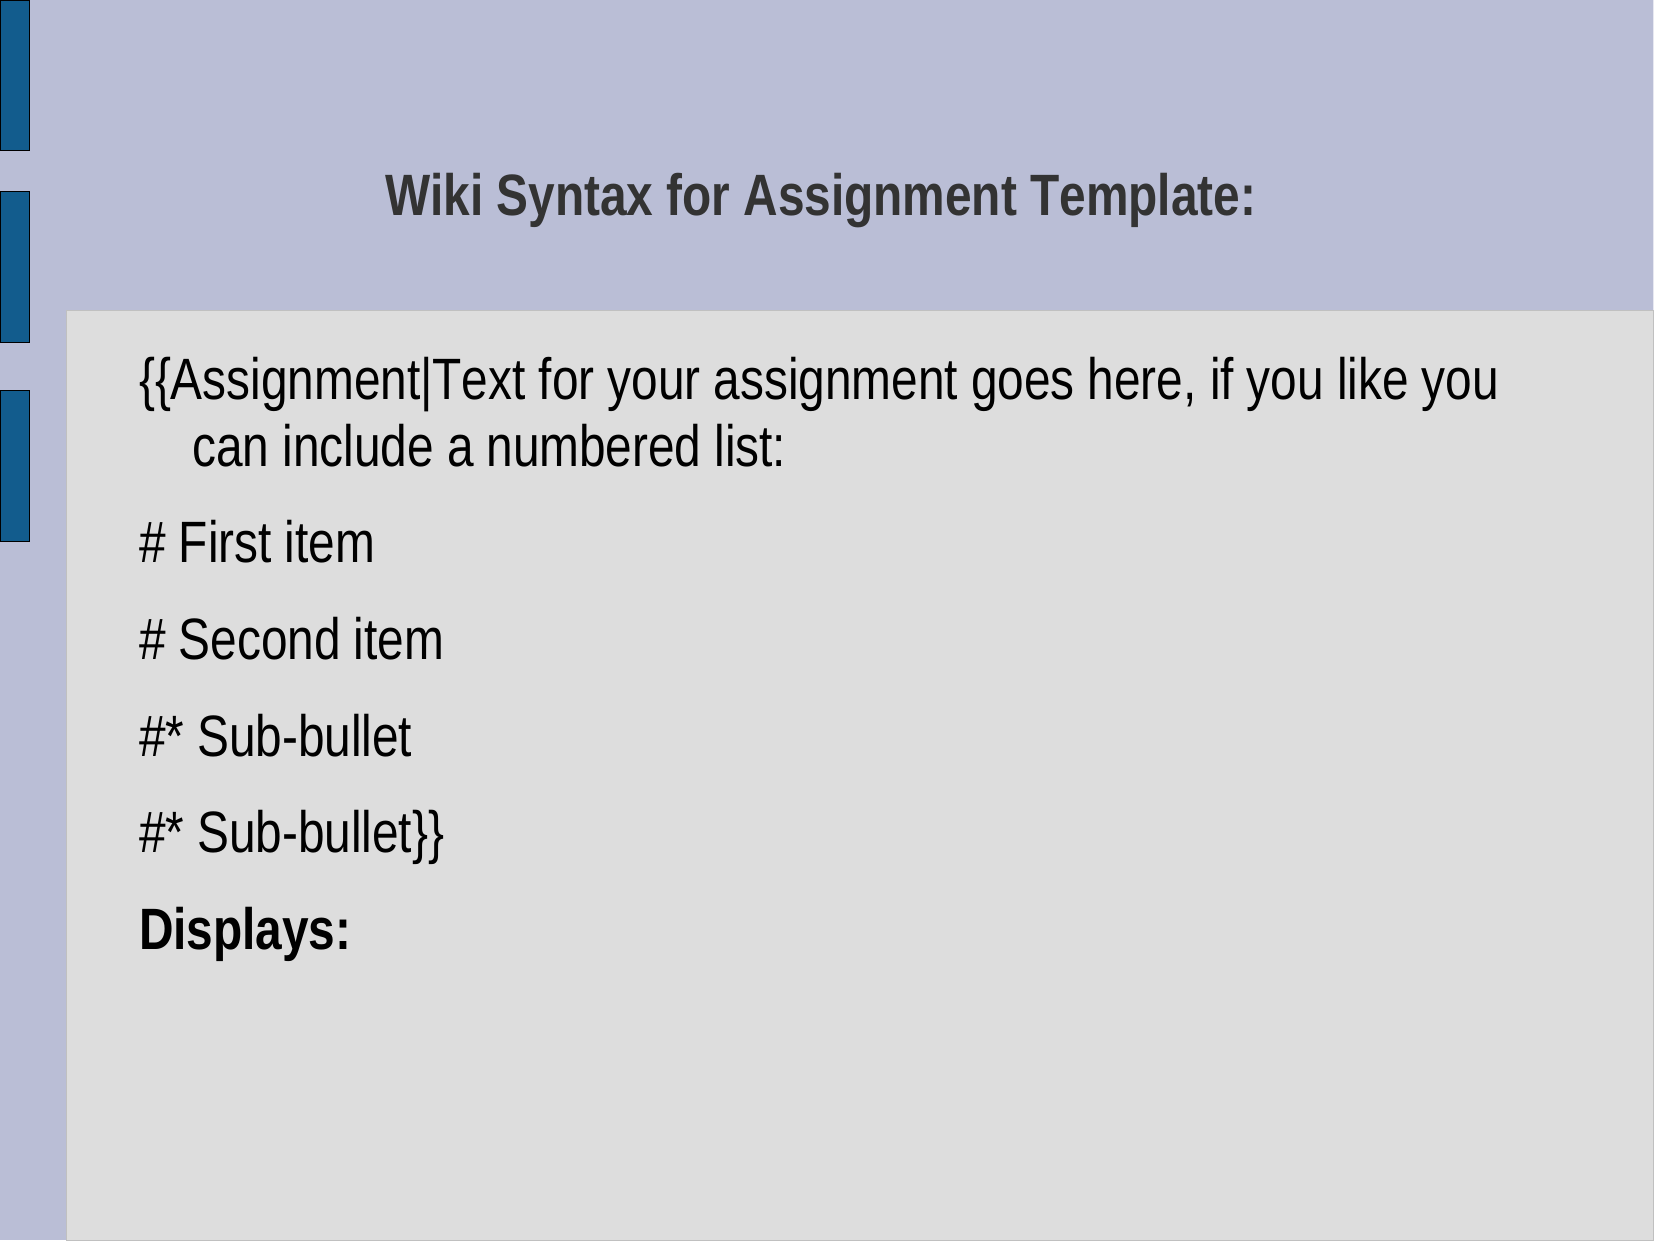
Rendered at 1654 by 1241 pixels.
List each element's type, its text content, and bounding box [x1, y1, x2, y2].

list {{Assignment|Text for your assignment goes here, if you like you can include a numbered list: # First item # Second item #* Sub-bullet #* Sub-bullet}} Displays: [121, 344, 1534, 1127]
title Wiki Syntax for Assignment Template: [121, 91, 1534, 299]
